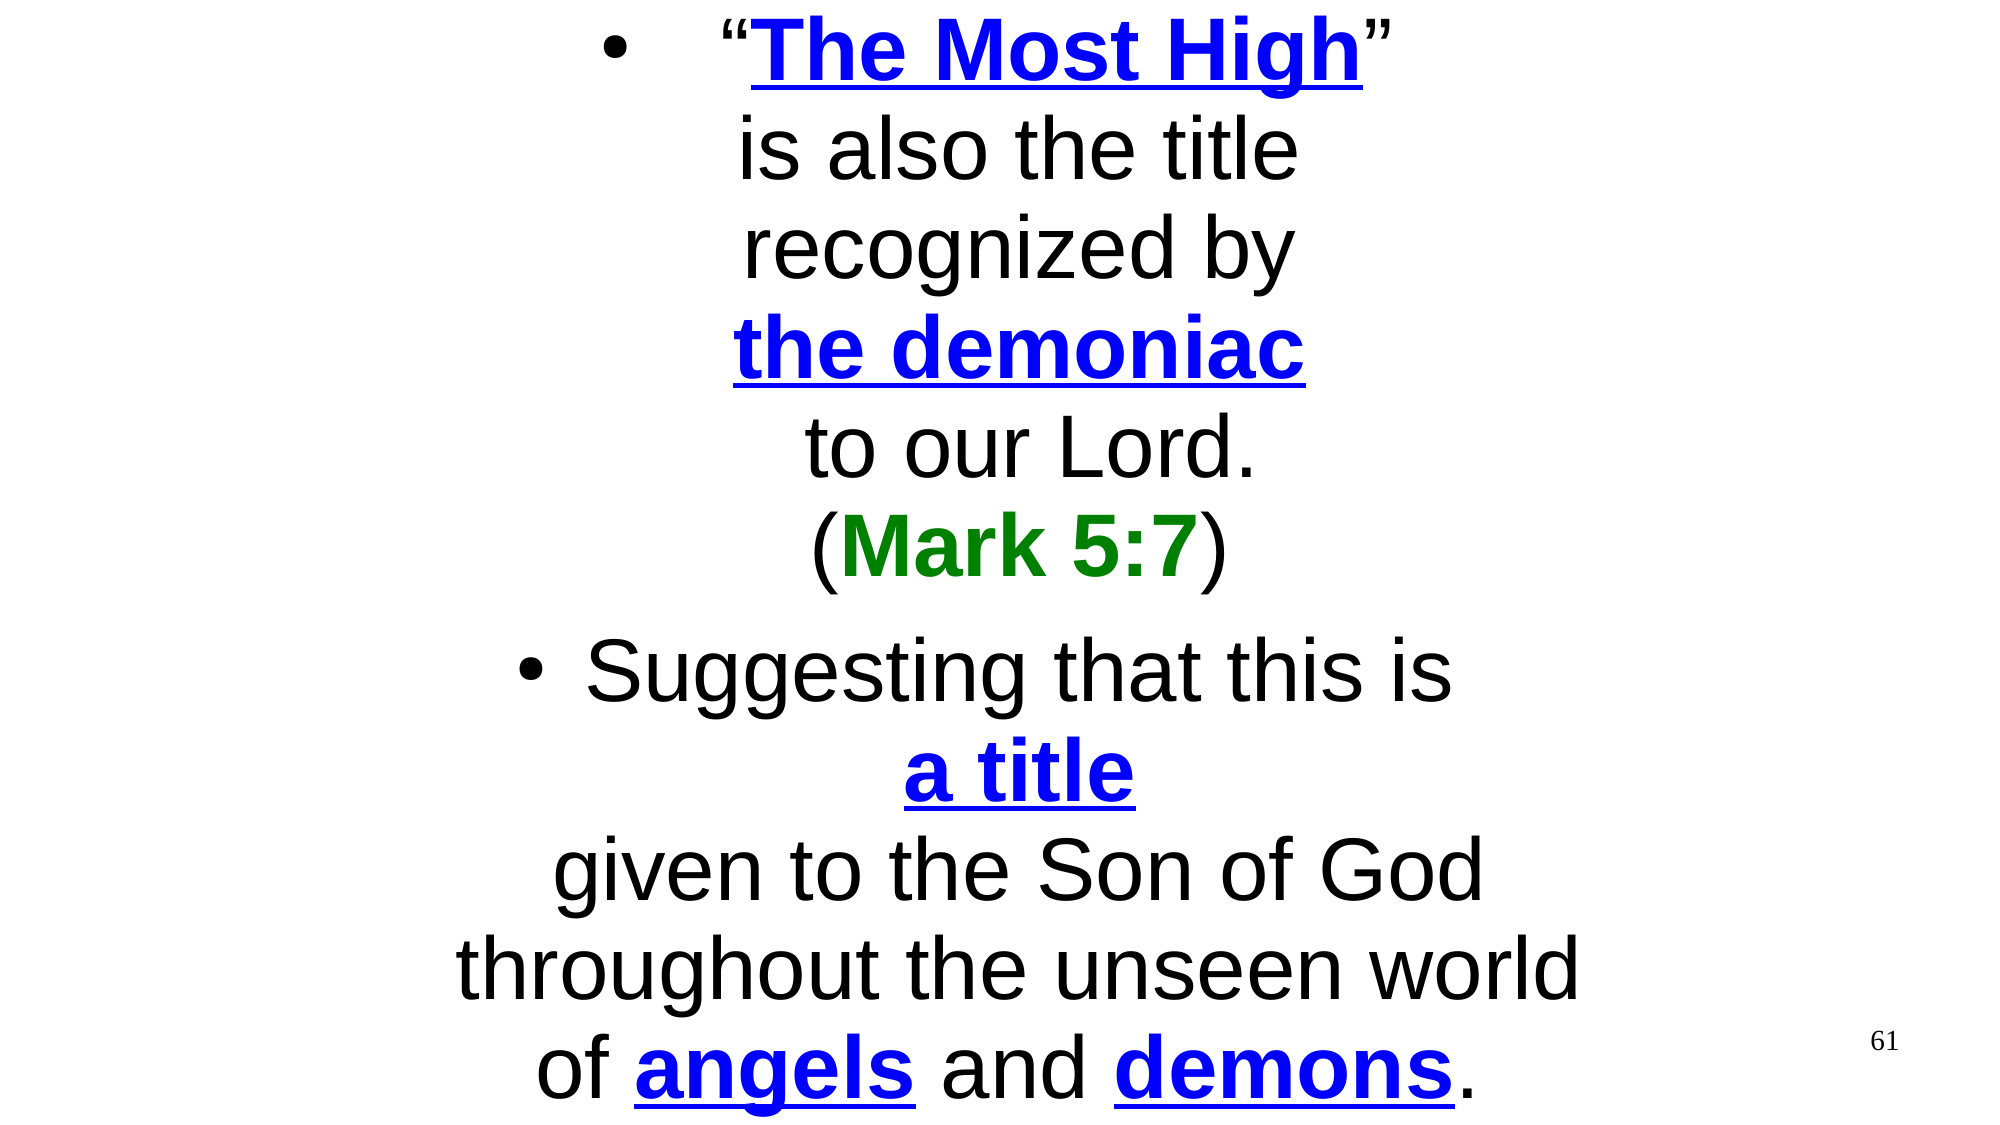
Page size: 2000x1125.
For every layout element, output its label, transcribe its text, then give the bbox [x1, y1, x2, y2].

list “The Most High” is also the title recognized by the demoniac to our Lord. (Mark 5:7) Suggesting that this is a title given to the Son of God throughout the unseen world of angels and demons. [0, 0, 1996, 1123]
